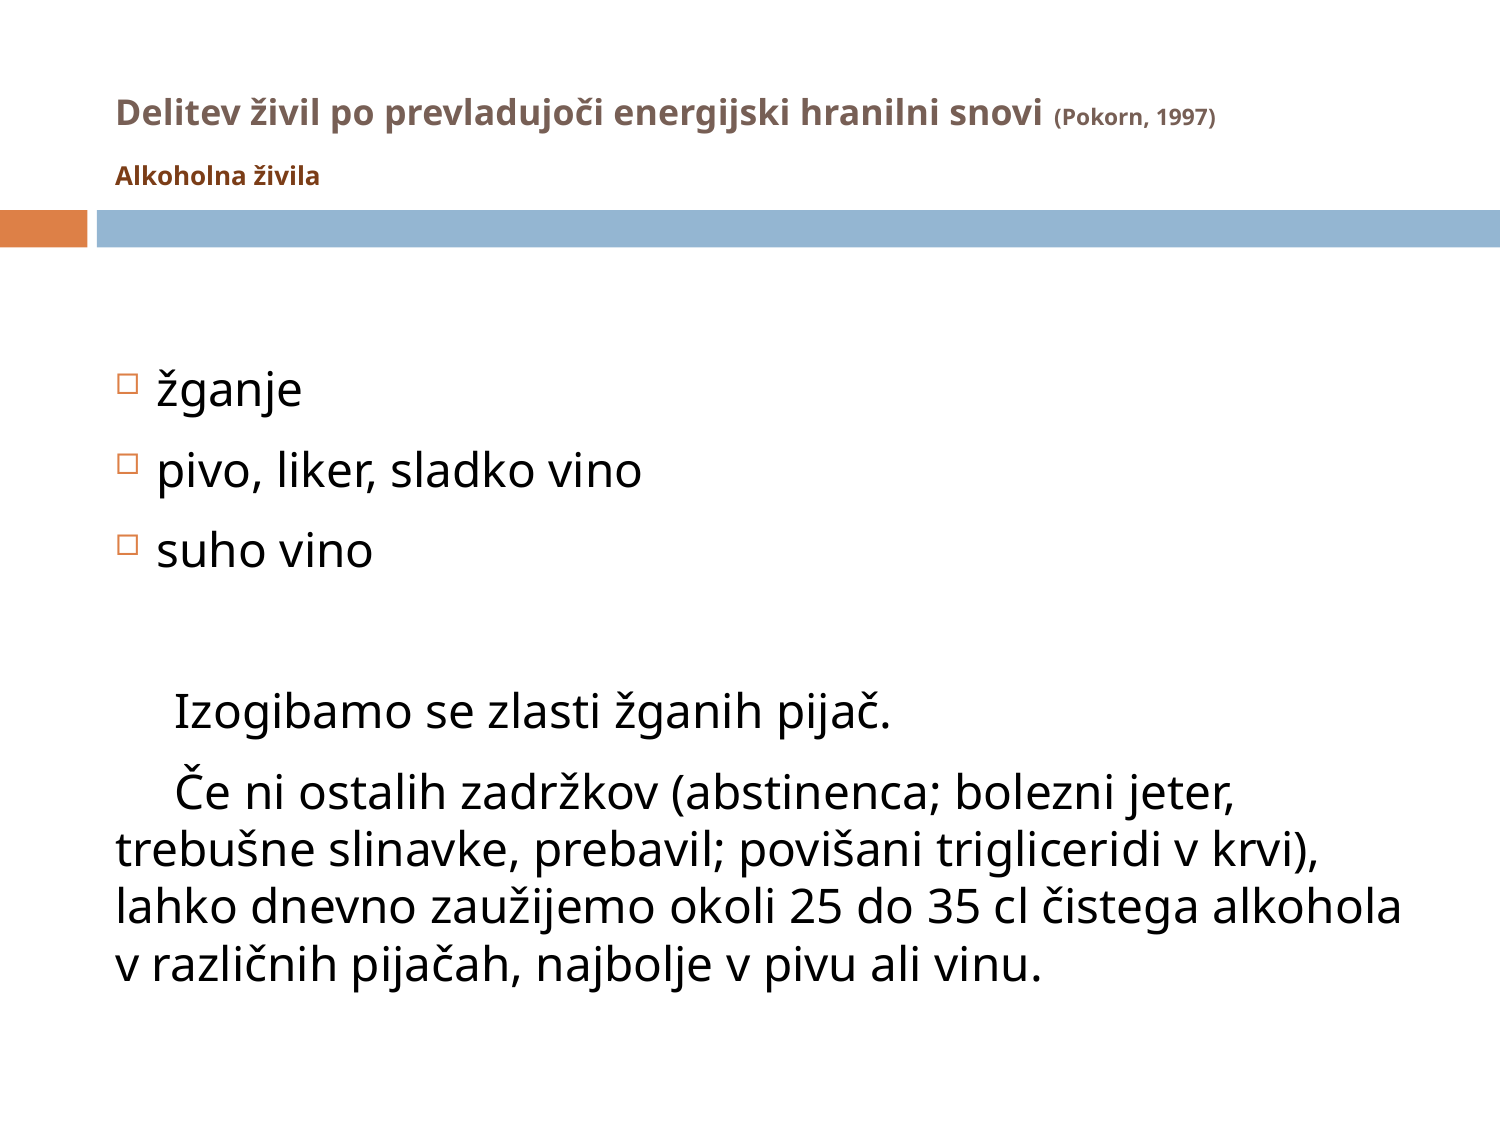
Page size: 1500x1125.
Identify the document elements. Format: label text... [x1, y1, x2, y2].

list žganje pivo, liker, sladko vino suho vino Izogibamo se zlasti žganih pijač. Če ni ostalih zadržkov (abstinenca; bolezni jeter, trebušne slinavke, prebavil; povišani trigliceridi v krvi), lahko dnevno zaužijemo okoli 25 do 35 cl čistega alkohola v različnih pijačah, najbolje v pivu ali vinu. [100, 351, 1438, 1000]
title Delitev živil po prevladujoči energijski hranilni snovi (Pokorn, 1997) Alkoholna živila [100, 37, 1438, 200]
